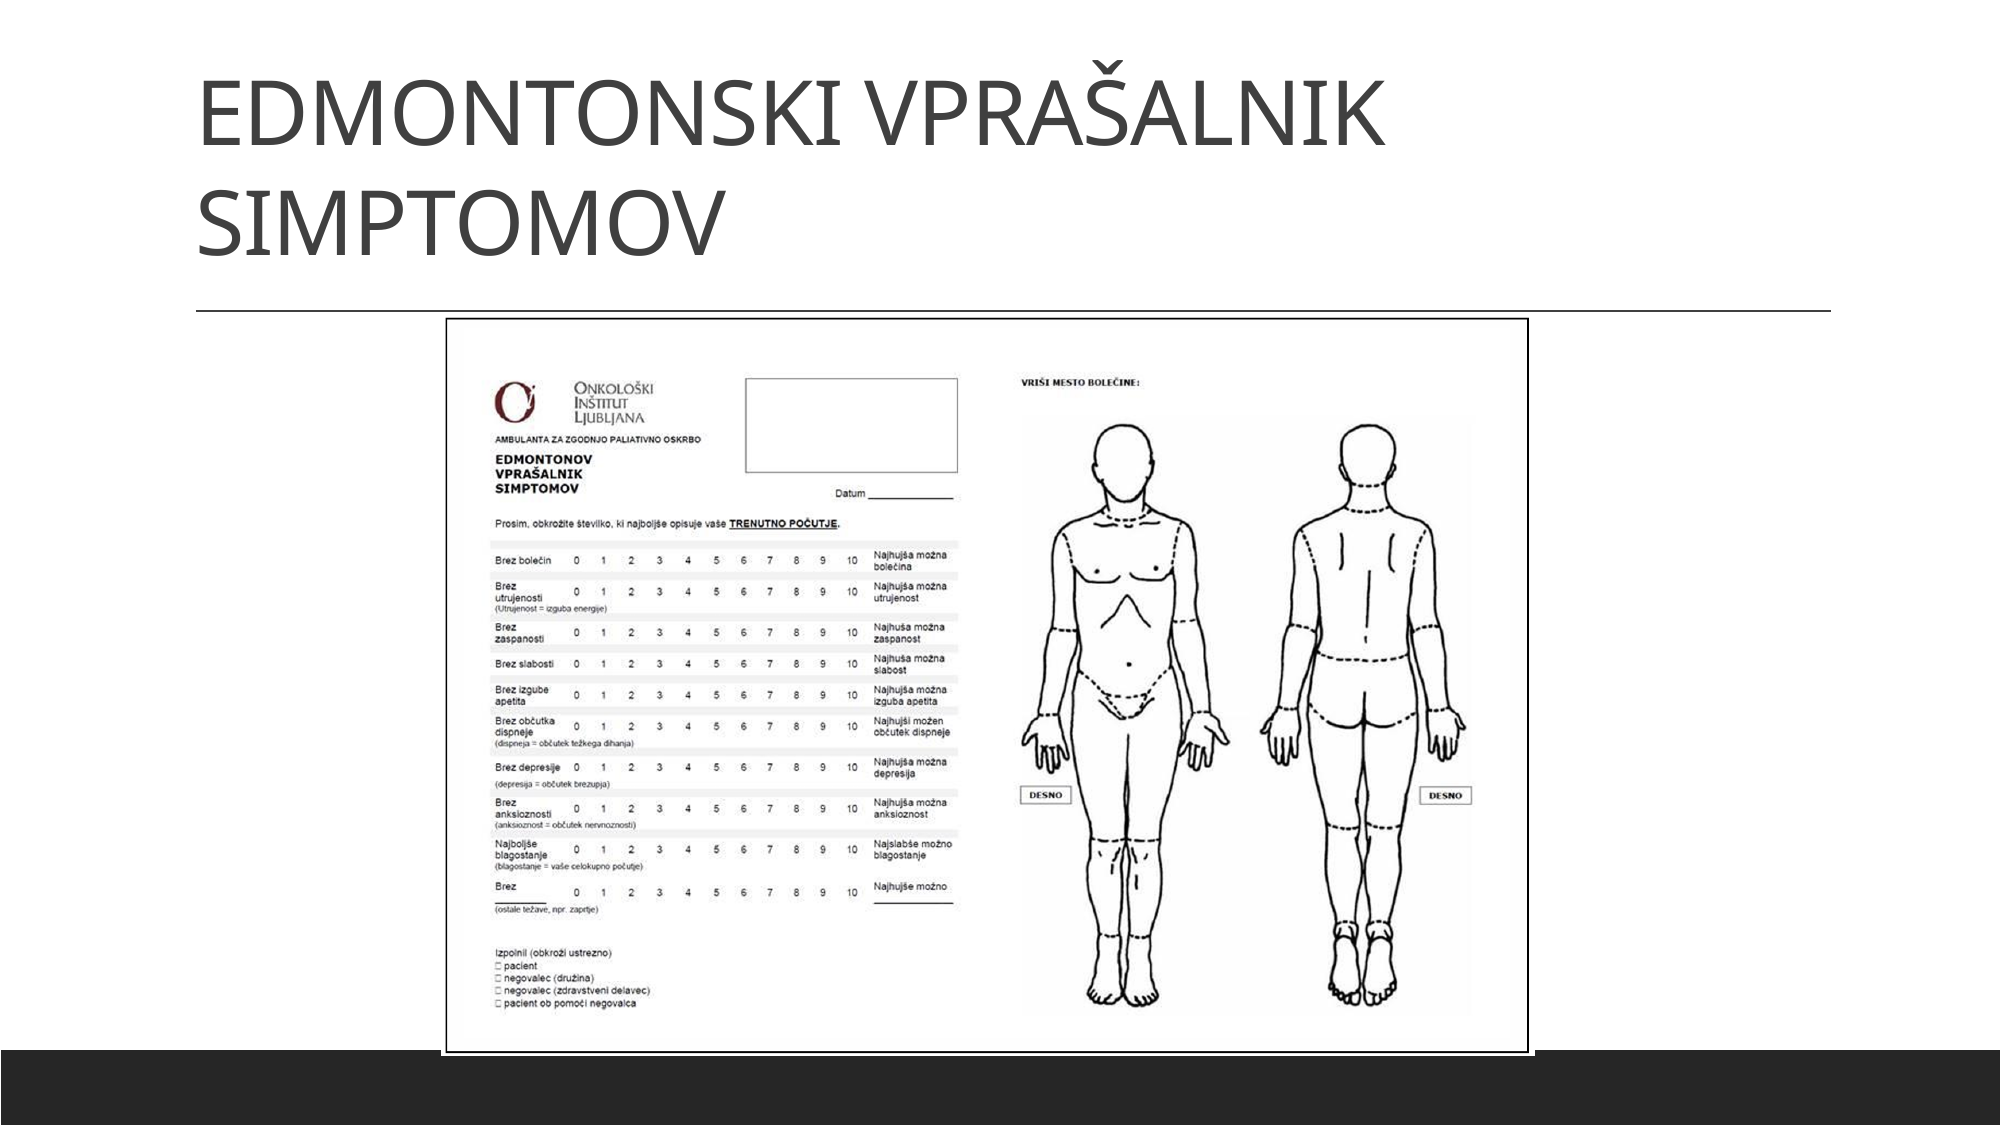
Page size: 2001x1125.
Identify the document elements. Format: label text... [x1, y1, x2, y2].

picture [441, 312, 1535, 1056]
title EDMONTONSKI VPRAŠALNIK SIMPTOMOV [180, 47, 1831, 286]
